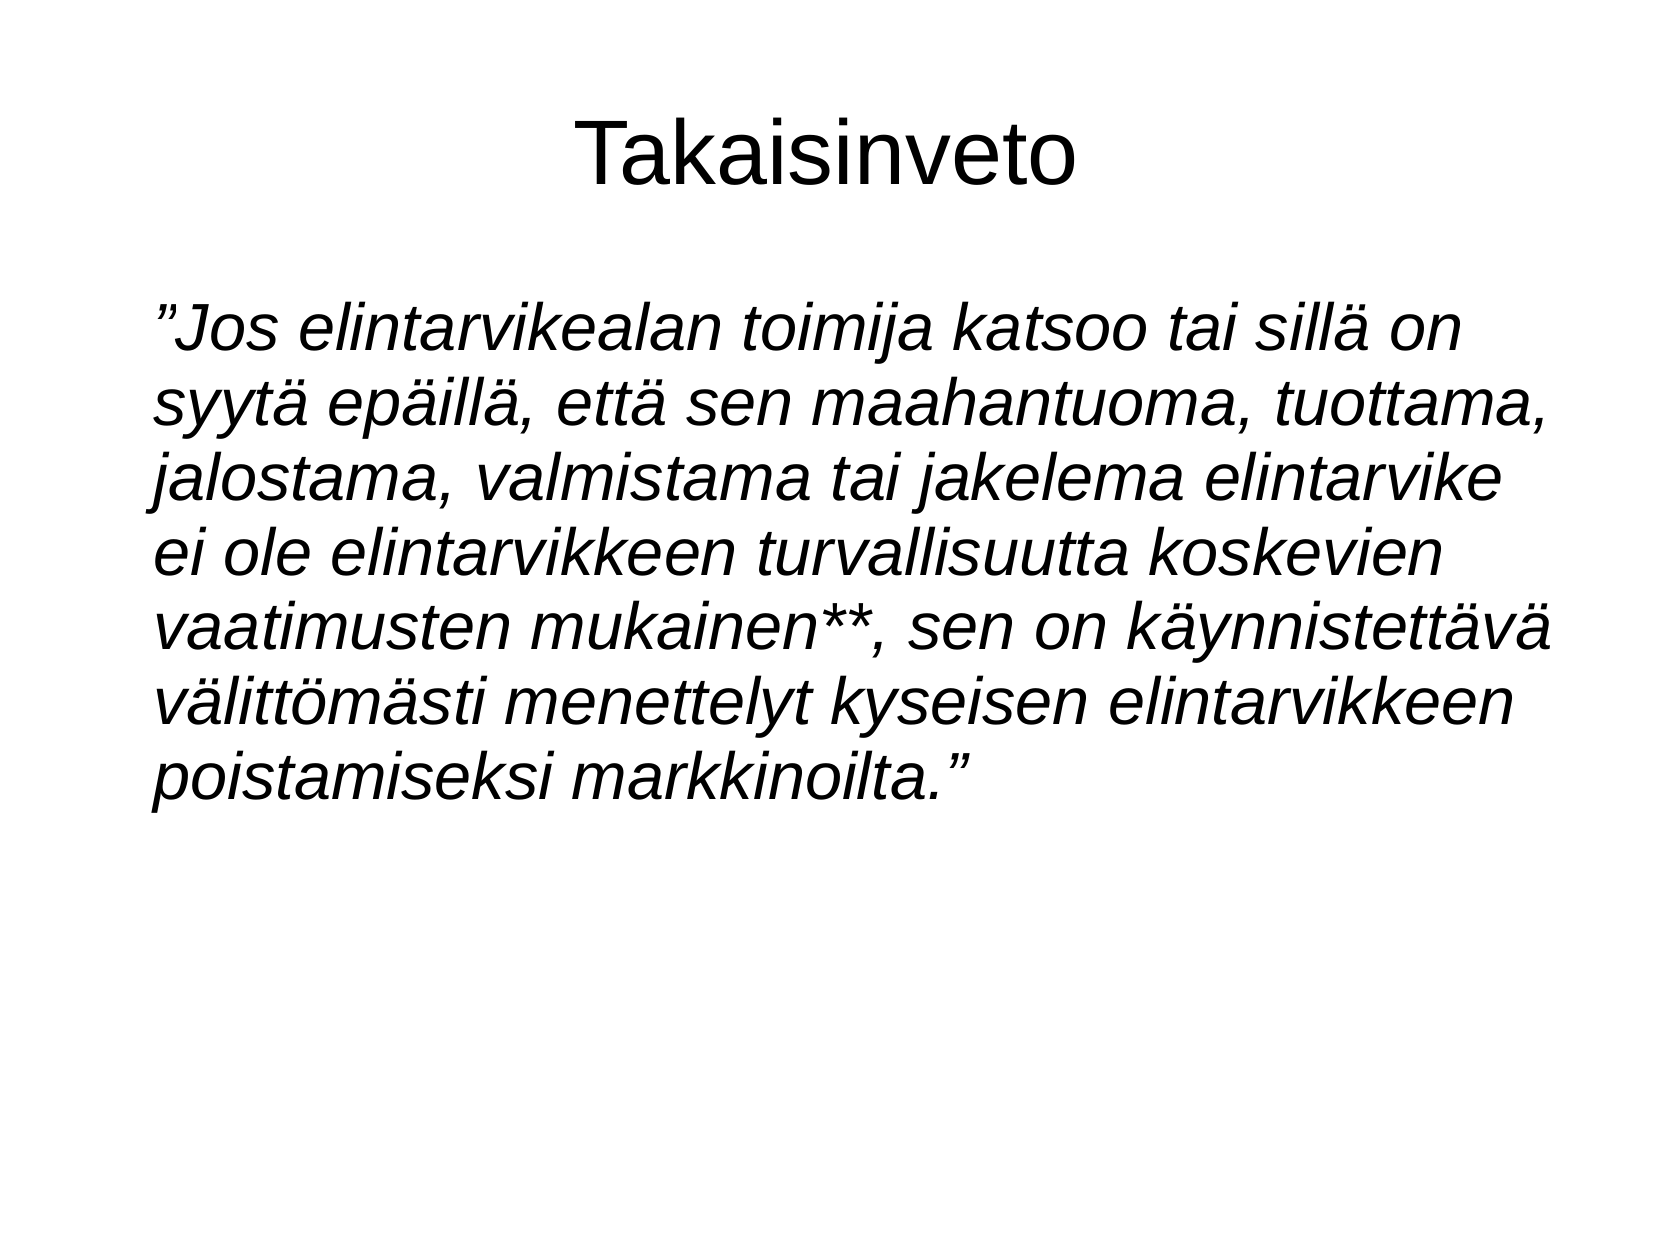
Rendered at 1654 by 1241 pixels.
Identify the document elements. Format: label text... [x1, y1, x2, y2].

title Takaisinveto [82, 49, 1571, 257]
list ”Jos elintarvikealan toimija katsoo tai sillä on syytä epäillä, että sen maahantuoma, tuottama, jalostama, valmistama tai jakelema elintarvike ei ole elintarvikkeen turvallisuutta koskevien vaatimusten mukainen**, sen on käynnistettävä välittömästi menettelyt kyseisen elintarvikkeen poistamiseksi markkinoilta.” [82, 290, 1571, 1010]
